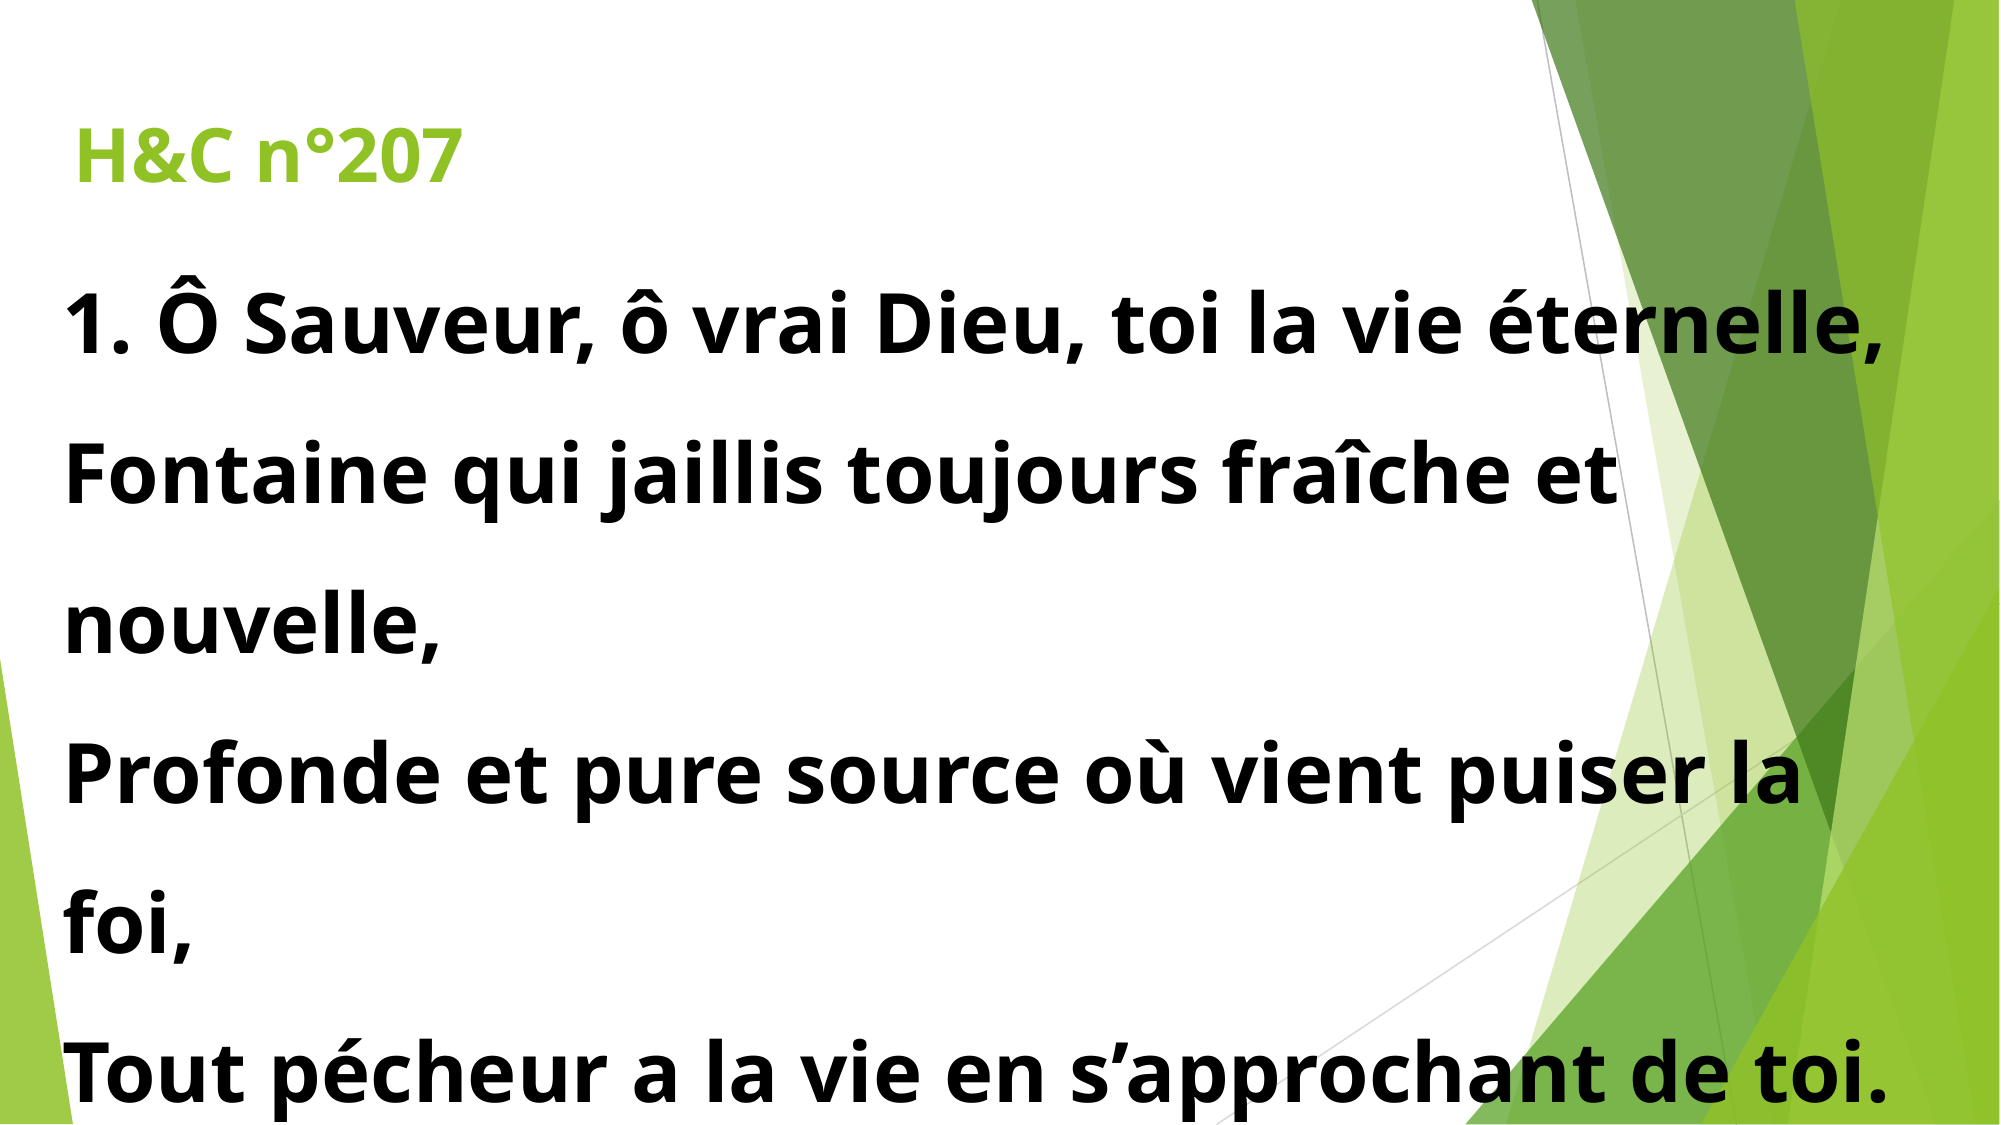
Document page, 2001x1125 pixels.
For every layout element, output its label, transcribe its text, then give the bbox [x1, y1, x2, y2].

text_box 1. Ô Sauveur, ô vrai Dieu, toi la vie éternelle, Fontaine qui jaillis toujours fraîche et nouvelle, Profonde et pure source où vient puiser la foi, Tout pécheur a la vie en s’approchant de toi. [47, 212, 1961, 1074]
text_box H&C n°207 [59, 99, 1522, 212]
